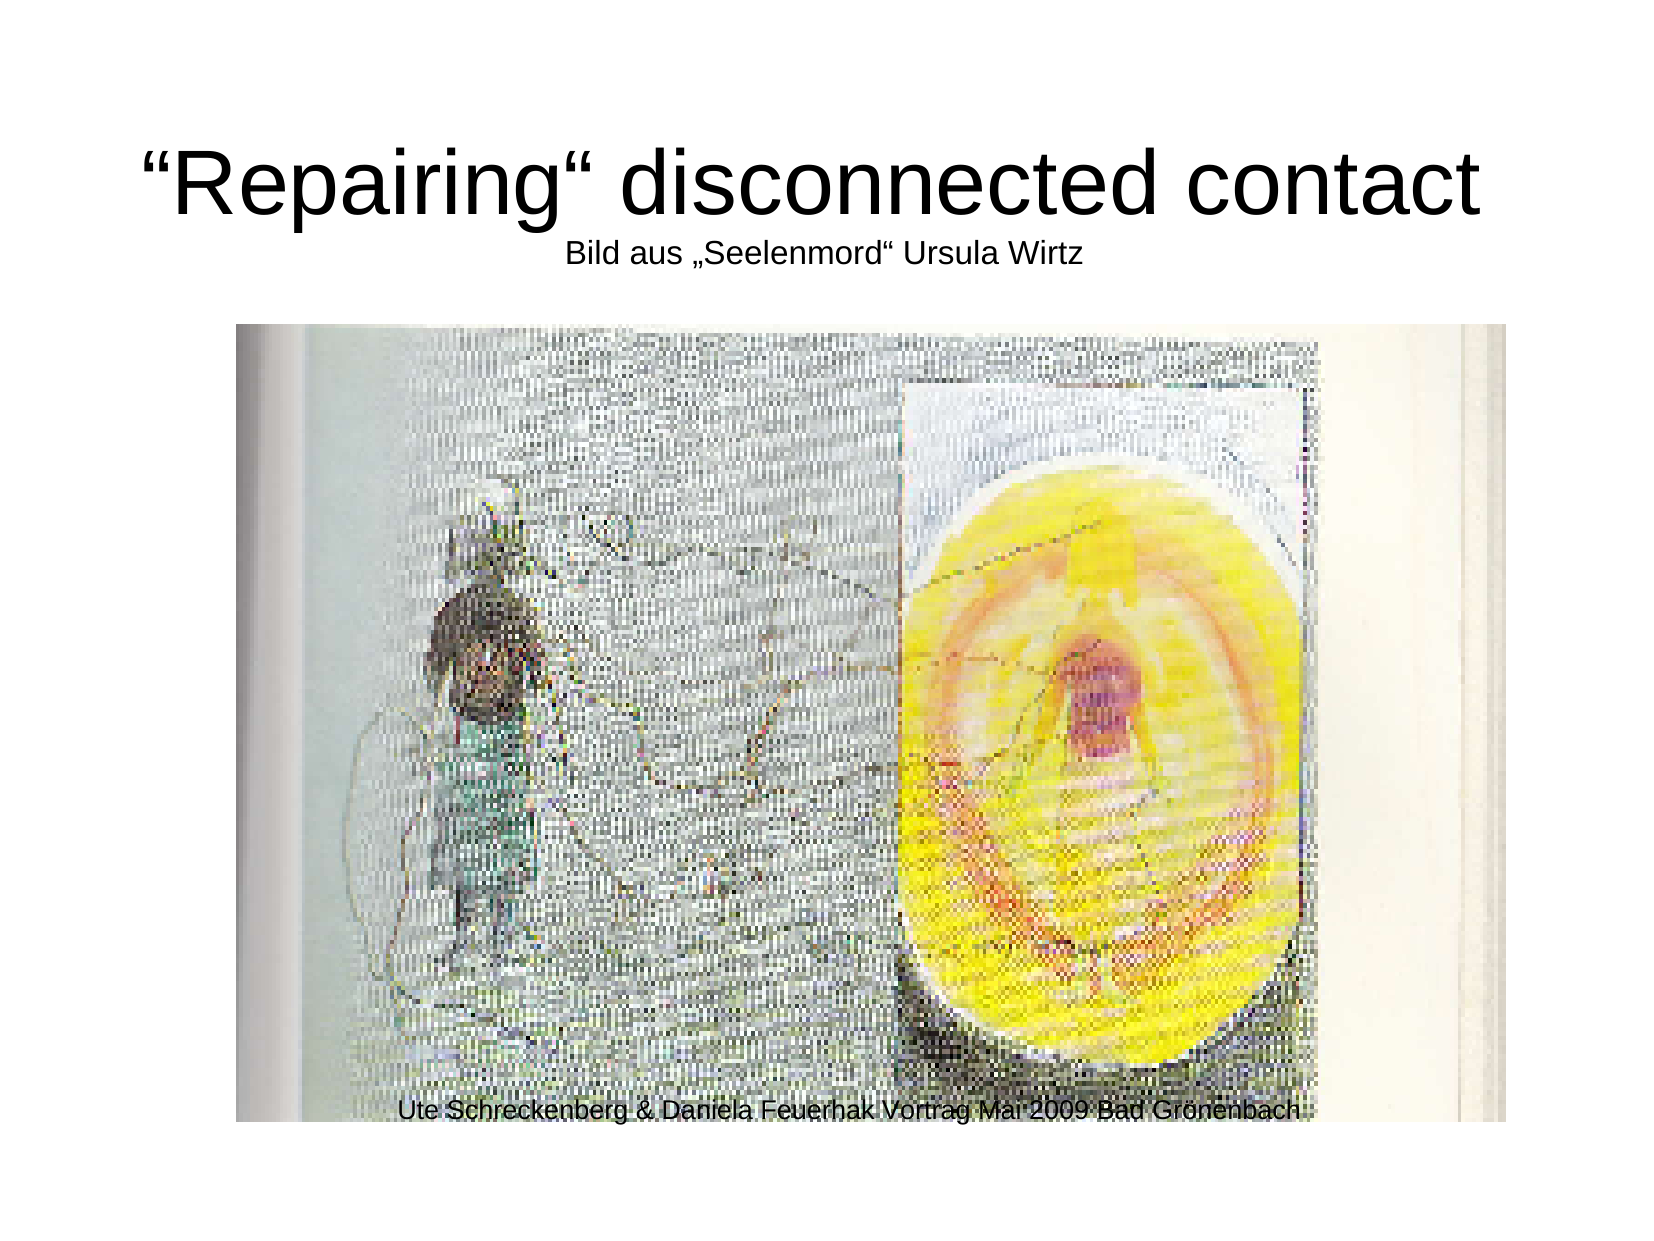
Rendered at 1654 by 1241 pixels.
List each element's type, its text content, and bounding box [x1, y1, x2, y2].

picture [236, 324, 1506, 1122]
title “Repairing“ disconnected contact Bild aus „Seelenmord“ Ursula Wirtz [82, 30, 1568, 273]
text_box Ute Schreckenberg & Daniela Feuerhak Vortrag Mai 2009 Bad Grönenbach [382, 1062, 1329, 1152]
